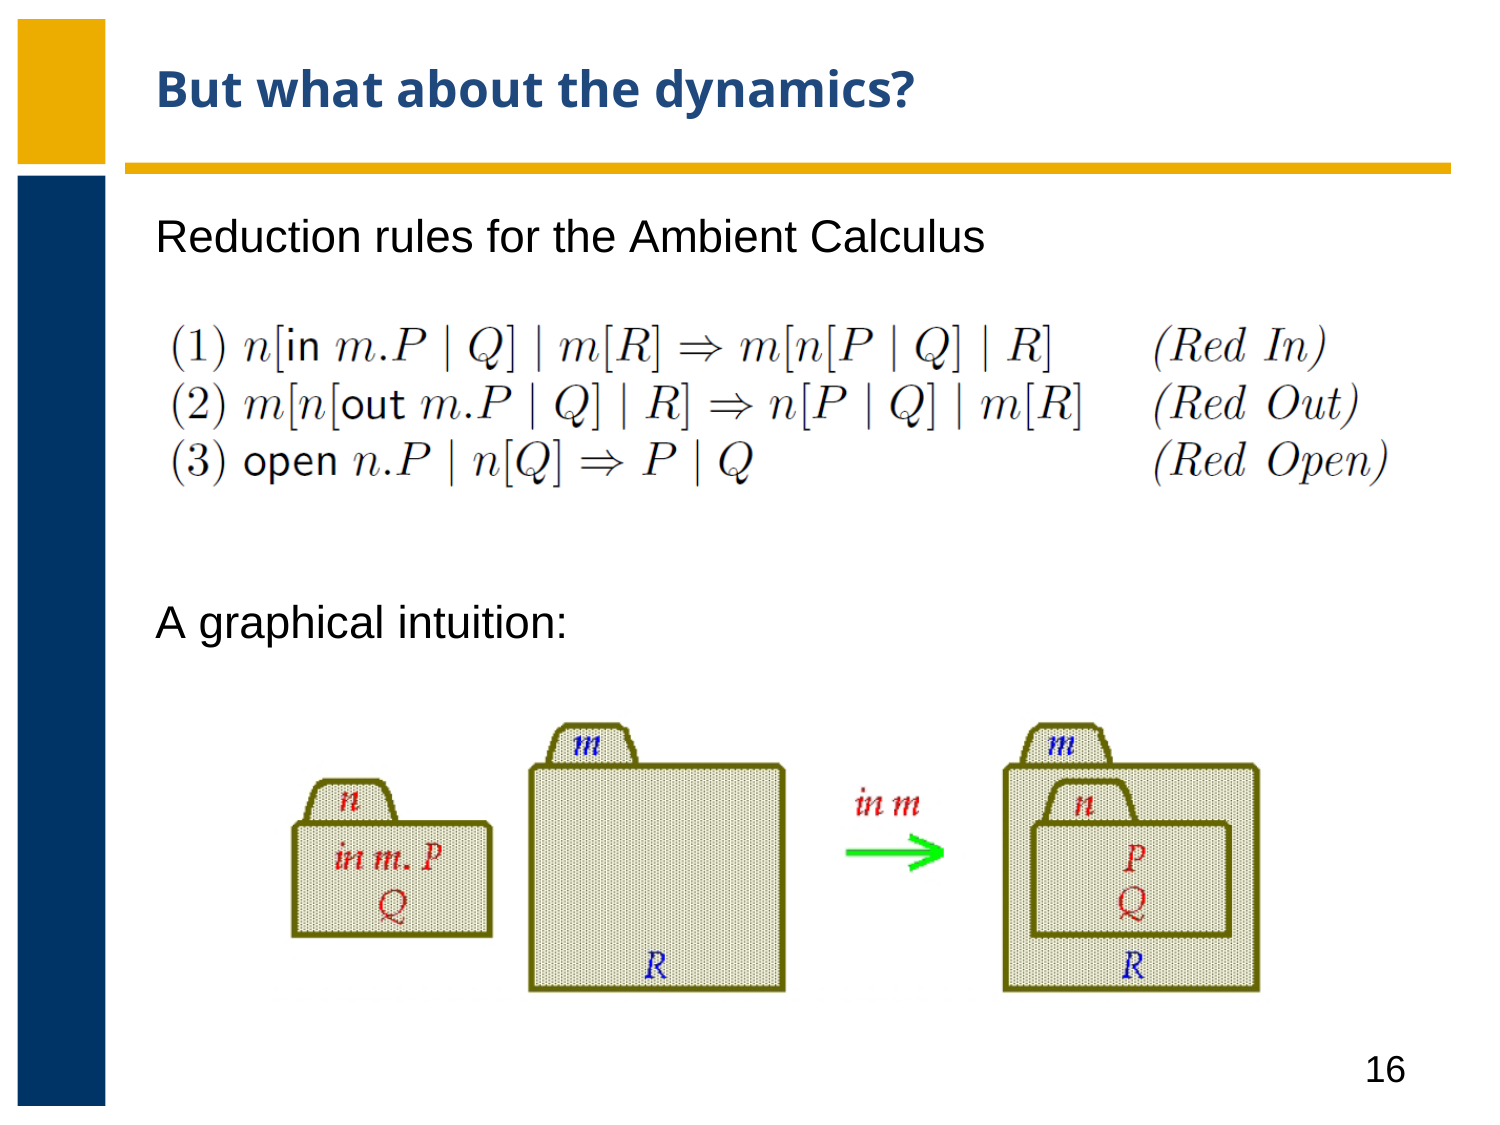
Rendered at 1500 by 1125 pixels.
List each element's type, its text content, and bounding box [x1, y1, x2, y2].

list Reduction rules for the Ambient Calculus A graphical intuition: [140, 199, 1453, 1020]
picture [274, 708, 1270, 1002]
picture [159, 309, 1400, 497]
title But what about the dynamics? [140, 24, 1447, 152]
